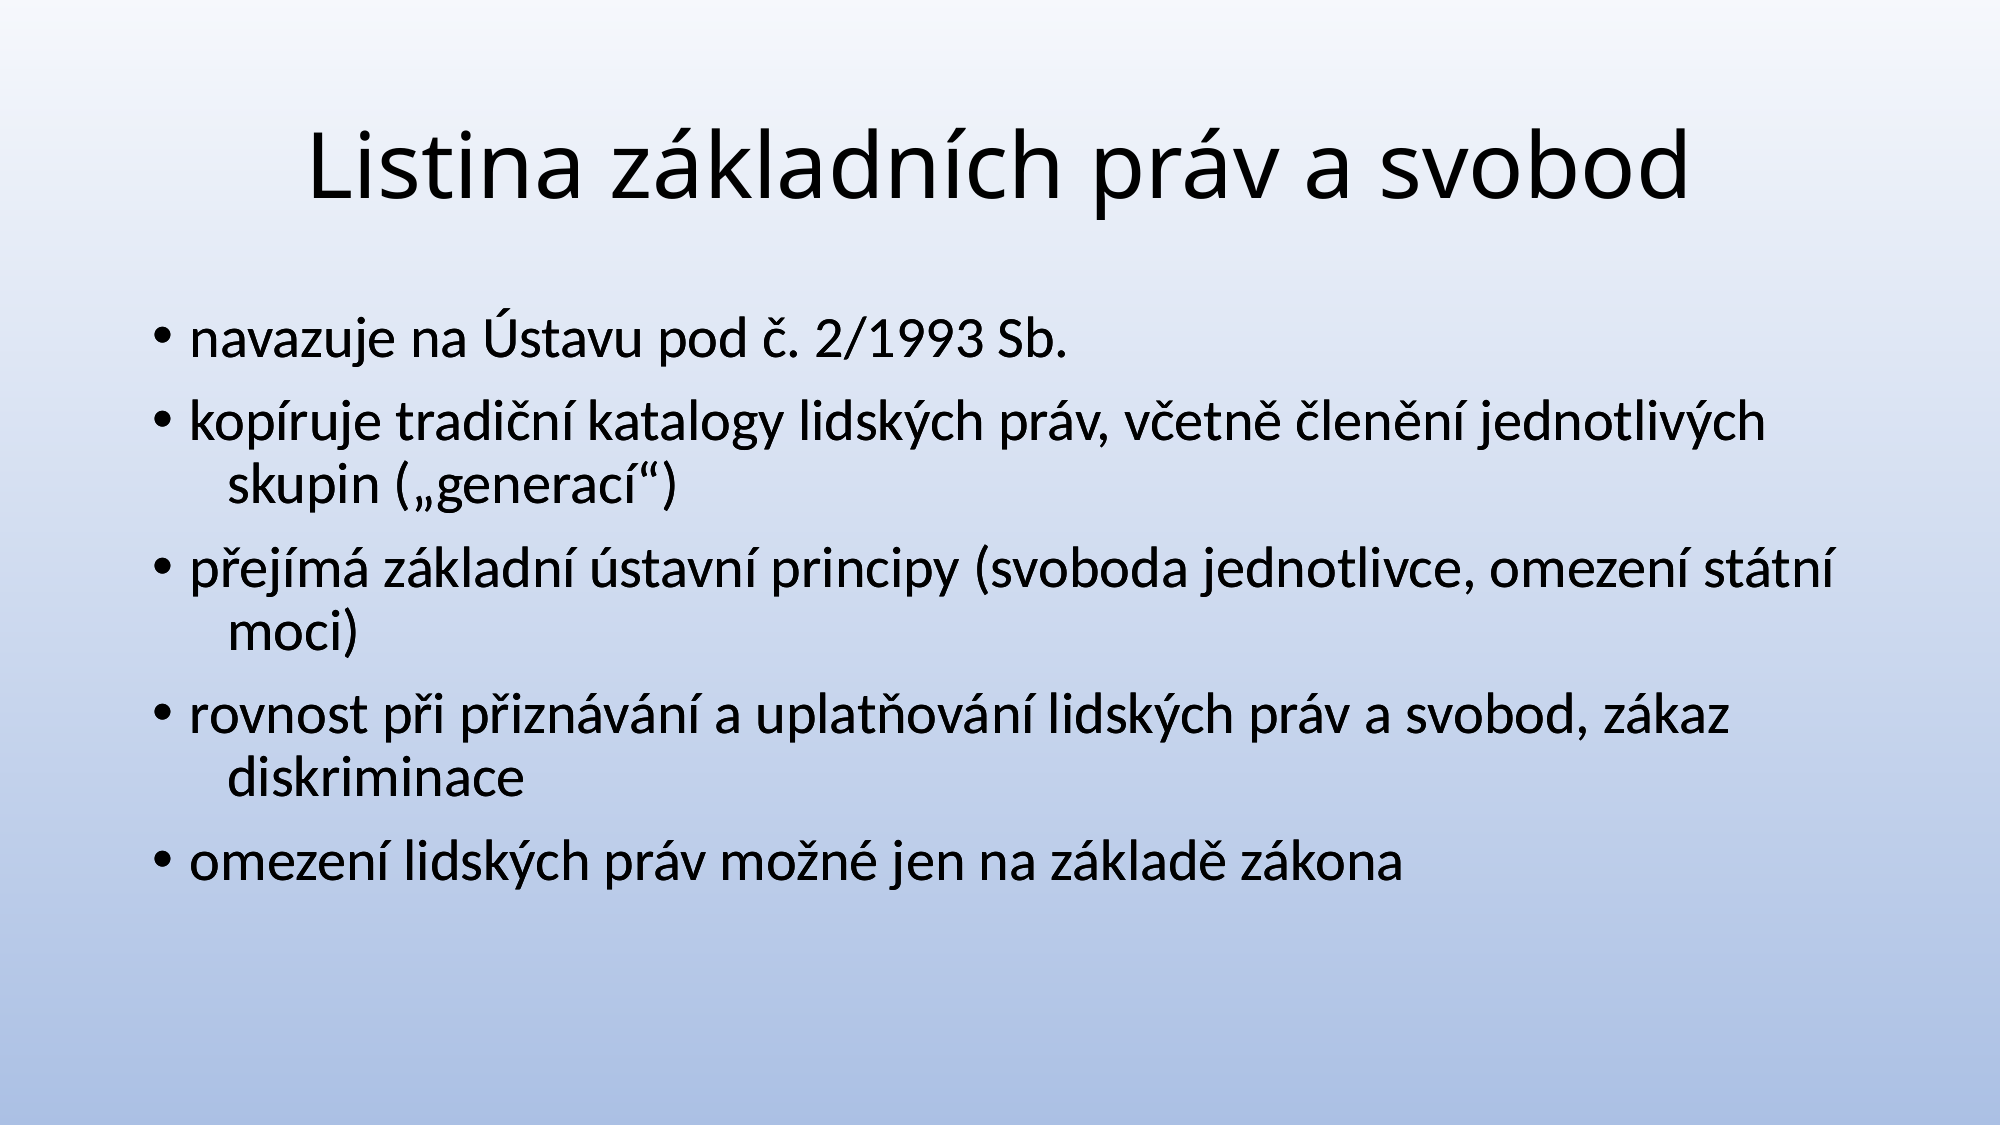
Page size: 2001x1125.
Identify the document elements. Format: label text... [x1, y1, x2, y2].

title Listina základních práv a svobod [137, 59, 1863, 278]
text_box navazuje na Ústavu pod č. 2/1993 Sb. kopíruje tradiční katalogy lidských práv, včetně členění jednotlivých skupin („generací“) přejímá základní ústavní principy (svoboda jednotlivce, omezení státní moci) rovnost při přiznávání a uplatňování lidských práv a svobod, zákaz diskriminace omezení lidských práv možné jen na základě zákona [137, 299, 1863, 1066]
